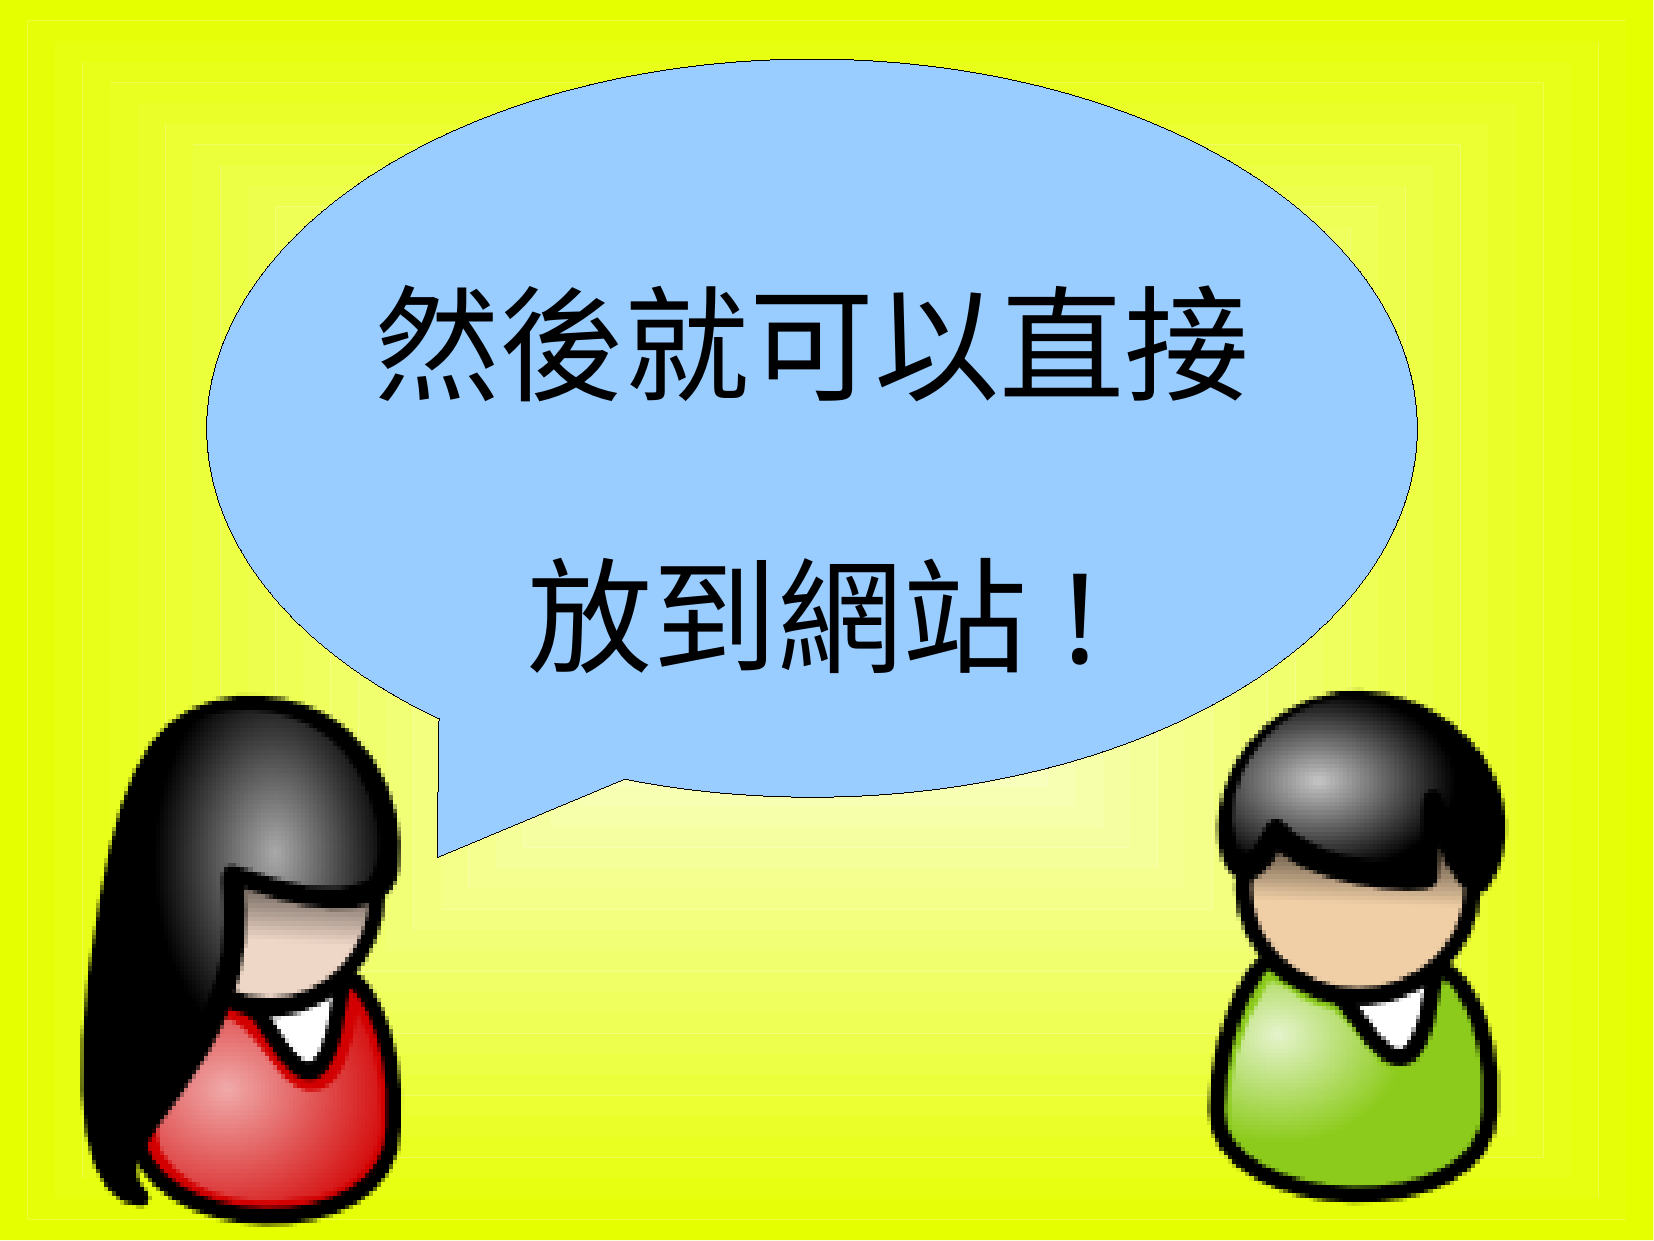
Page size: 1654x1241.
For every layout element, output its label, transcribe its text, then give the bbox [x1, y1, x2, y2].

text_box 然後就可以直接 放到網站! [206, 59, 1418, 858]
picture [0, 679, 502, 1241]
picture [1092, 679, 1625, 1211]
